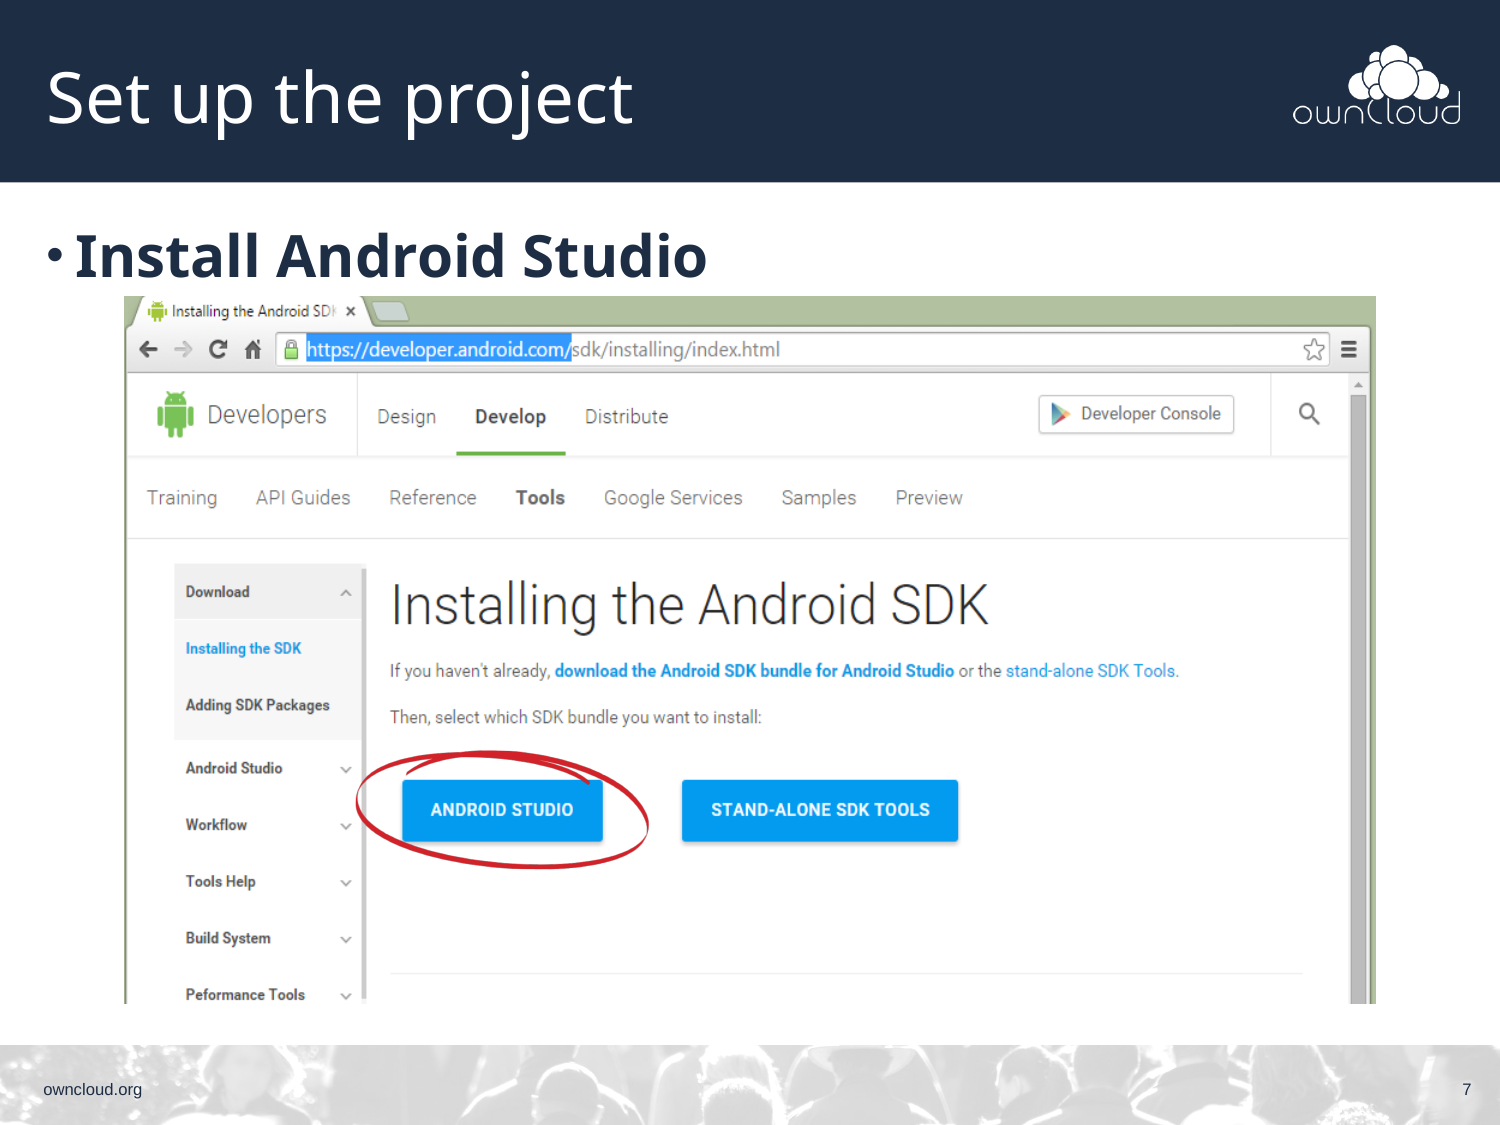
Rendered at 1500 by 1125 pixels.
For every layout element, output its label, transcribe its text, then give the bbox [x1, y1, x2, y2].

picture [1293, 45, 1460, 124]
picture [124, 296, 1376, 1004]
title Set up the project [46, 5, 1258, 187]
list Install Android Studio [46, 214, 1465, 1026]
picture [0, 1045, 1500, 1125]
